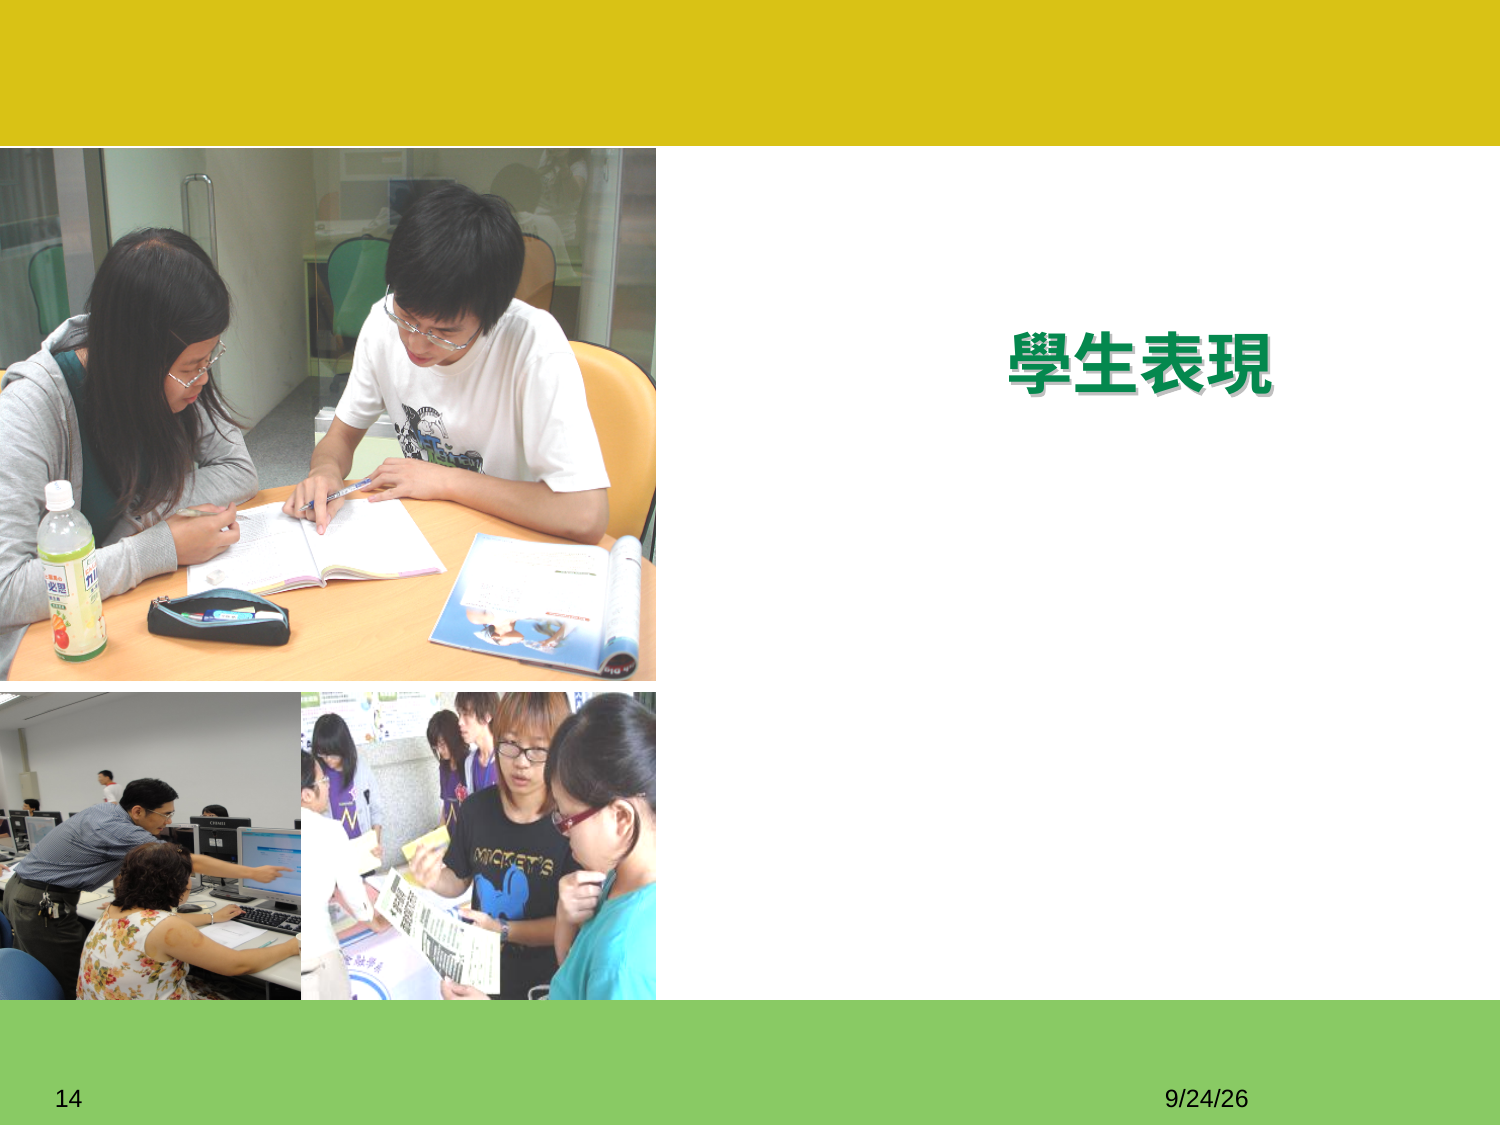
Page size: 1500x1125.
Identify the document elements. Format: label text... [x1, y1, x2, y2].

text_box [1149, 1074, 1475, 1116]
title 學生表現 [820, 314, 1459, 390]
text_box [37, 1074, 100, 1116]
